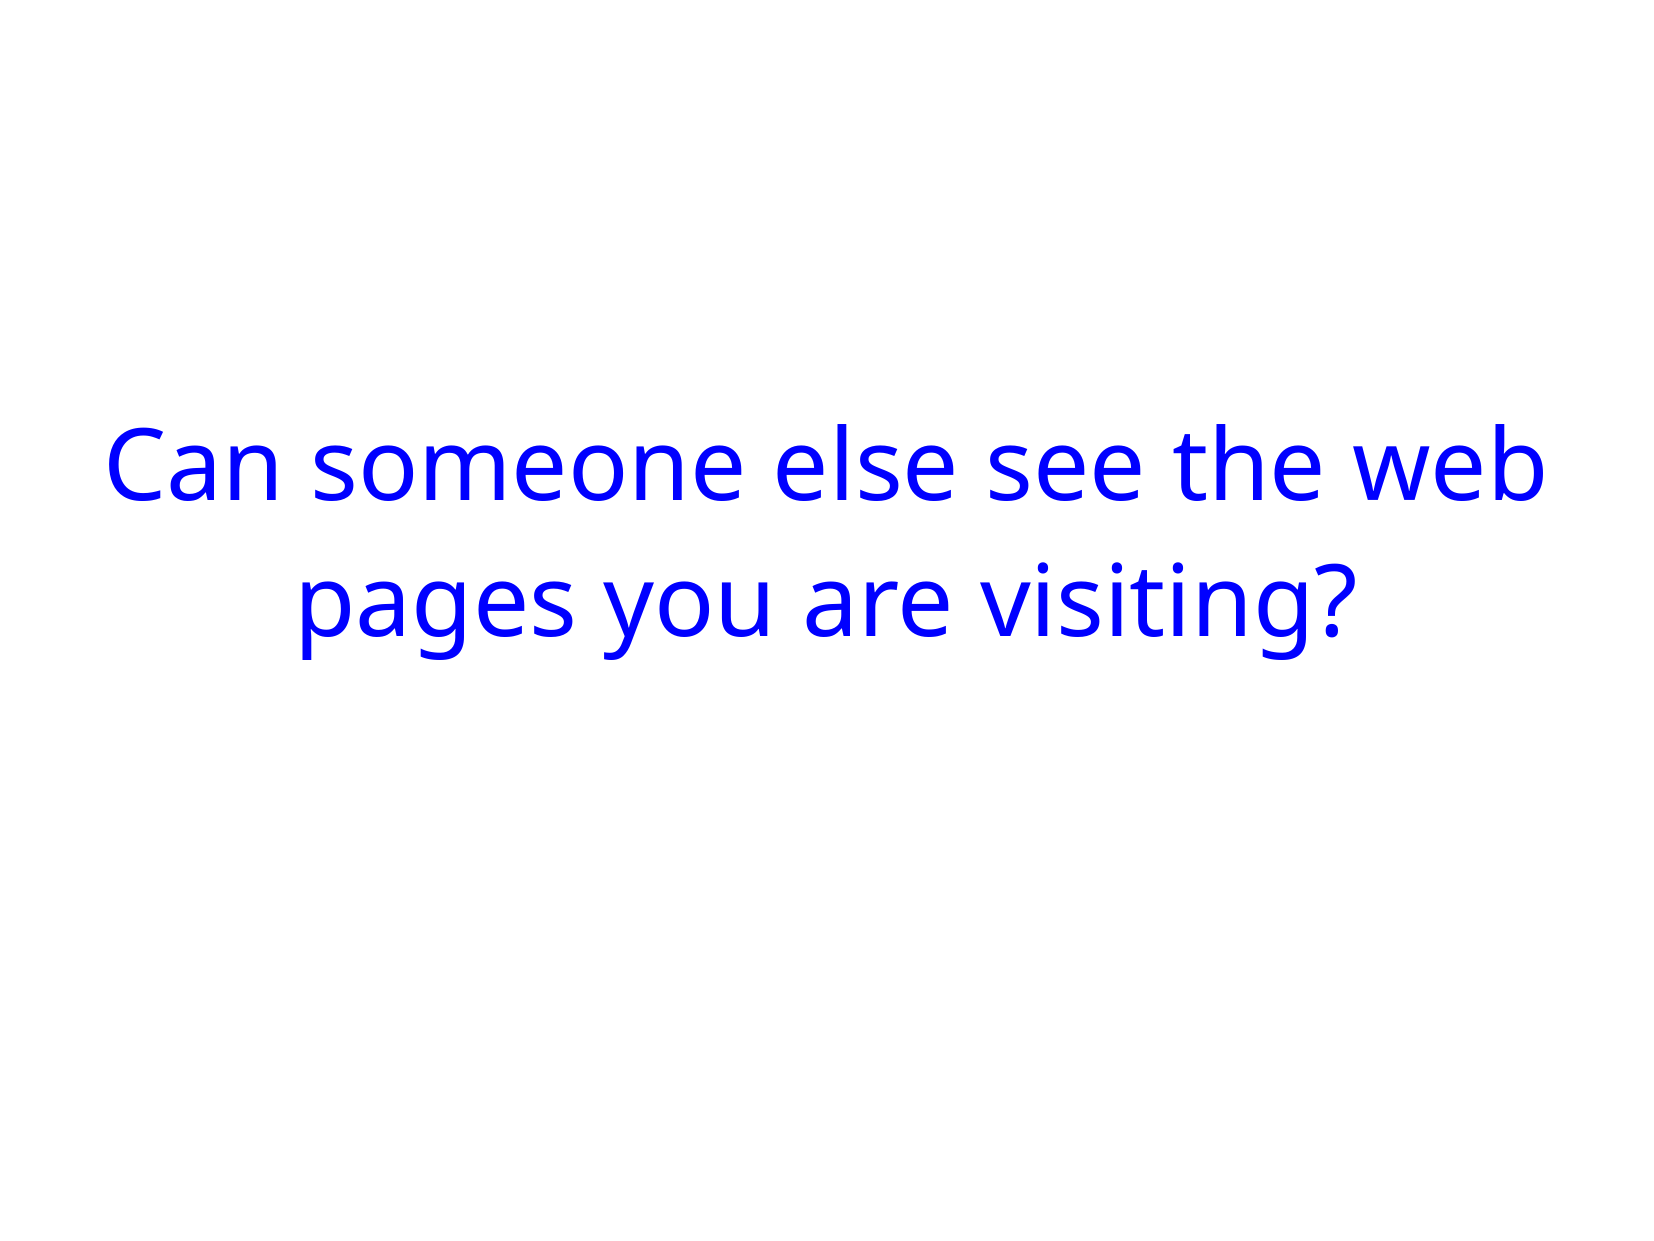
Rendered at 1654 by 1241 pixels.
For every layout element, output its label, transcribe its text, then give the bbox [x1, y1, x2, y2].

subtitle Can someone else see the web pages you are visiting? [82, 49, 1571, 1010]
